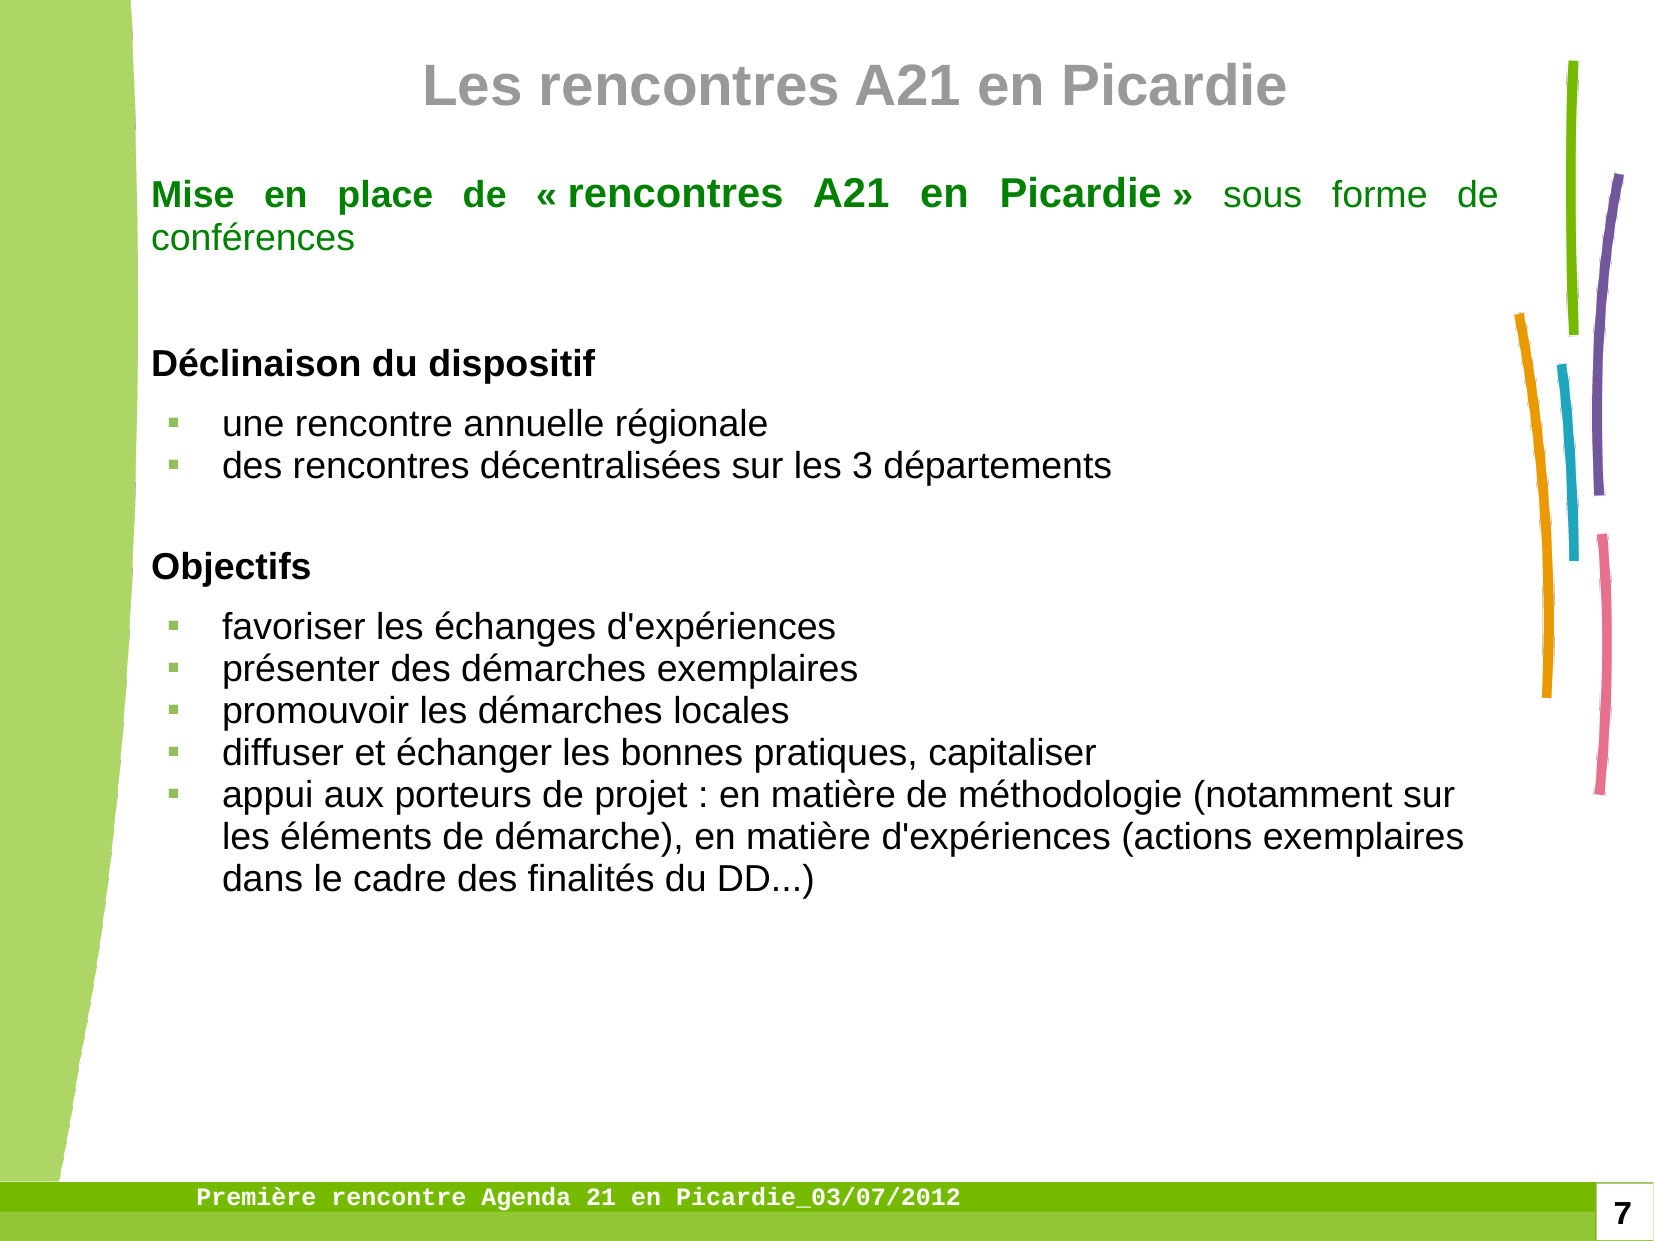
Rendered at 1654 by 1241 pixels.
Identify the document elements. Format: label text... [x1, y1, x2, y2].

title Les rencontres A21 en Picardie [111, 18, 1601, 152]
list Mise en place de « rencontres A21 en Picardie » sous forme de conférences Déclinaison du dispositif une rencontre annuelle régionale des rencontres décentralisées sur les 3 départements Objectifs favoriser les échanges d'expériences présenter des démarches exemplaires promouvoir les démarches locales diffuser et échanger les bonnes pratiques, capitaliser appui aux porteurs de projet : en matière de méthodologie (notamment sur les éléments de démarche), en matière d'expériences (actions exemplaires dans le cadre des finalités du DD...) [151, 170, 1499, 1045]
picture [0, 0, 1654, 1241]
